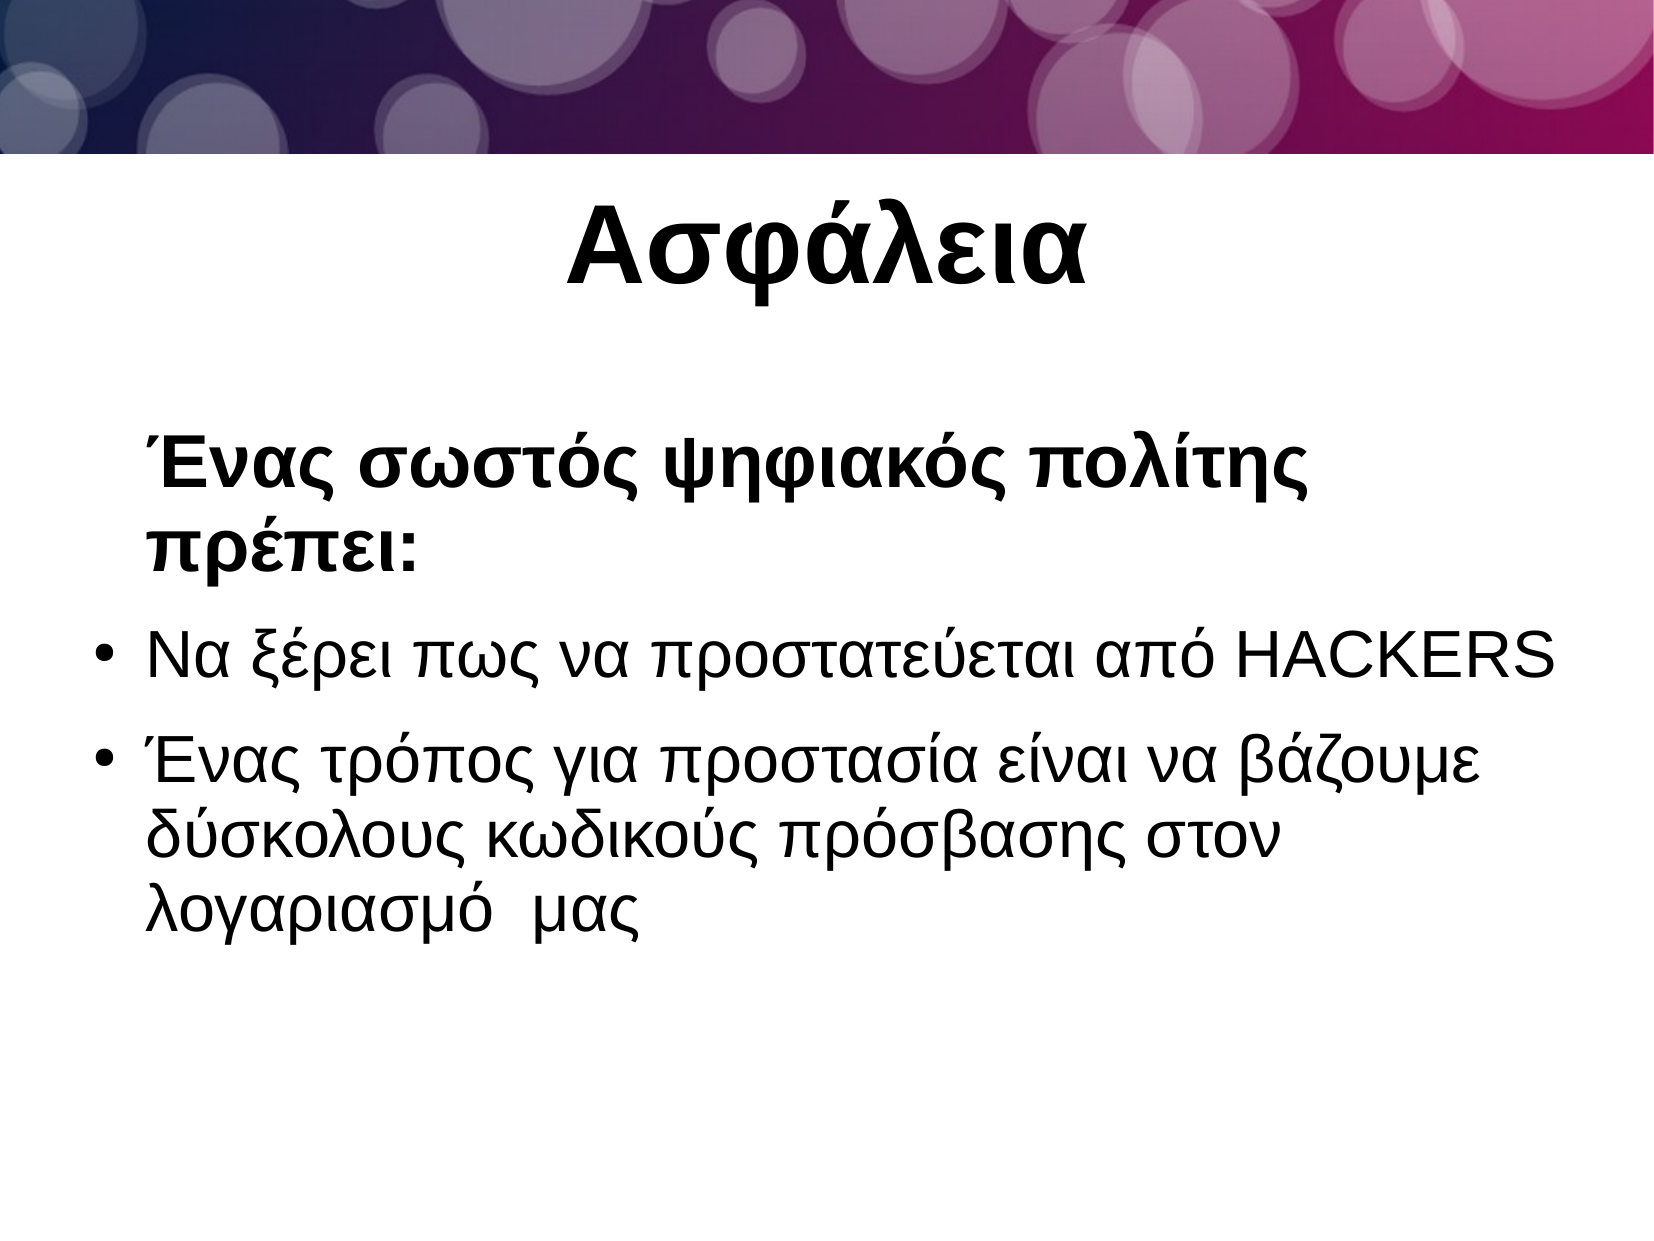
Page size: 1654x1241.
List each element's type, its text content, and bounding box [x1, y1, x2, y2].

picture [0, 0, 1654, 154]
title Ασφάλεια [82, 159, 1571, 331]
list Ένας σωστός ψηφιακός πολίτης πρέπει: Nα ξέρει πως να προστατεύεται από HACKERS Ένας τρόπος για προστασία είναι να βάζουμε δύσκολους κωδικούς πρόσβασης στον λογαριασμό μας [75, 420, 1564, 1141]
